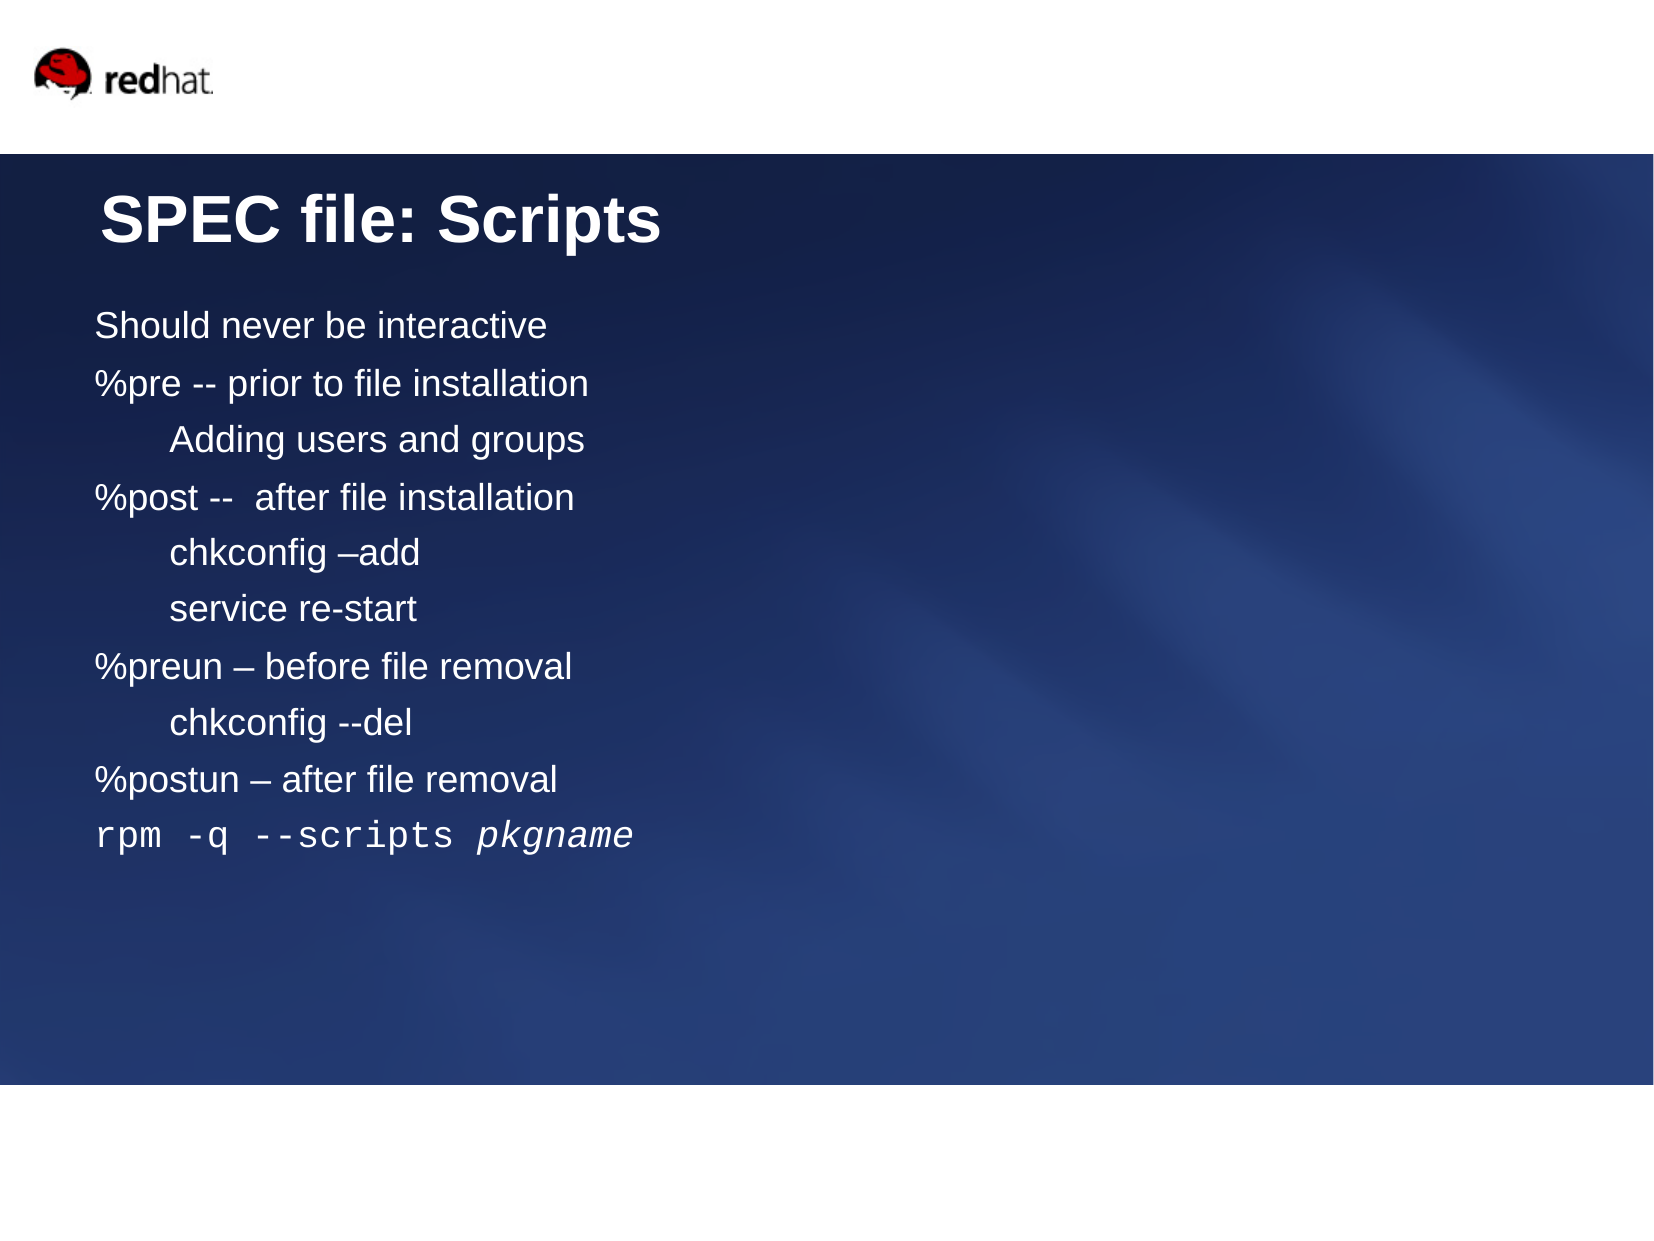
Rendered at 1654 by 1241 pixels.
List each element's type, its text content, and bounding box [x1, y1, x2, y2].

picture [33, 46, 213, 108]
list Should never be interactive %pre -- prior to file installation Adding users and groups %post -- after file installation chkconfig –add service re-start %preun – before file removal chkconfig --del %postun – after file removal rpm -q --scripts pkgname [94, 304, 1500, 1083]
picture [0, 154, 1654, 1085]
title SPEC file: Scripts [100, 164, 1506, 275]
